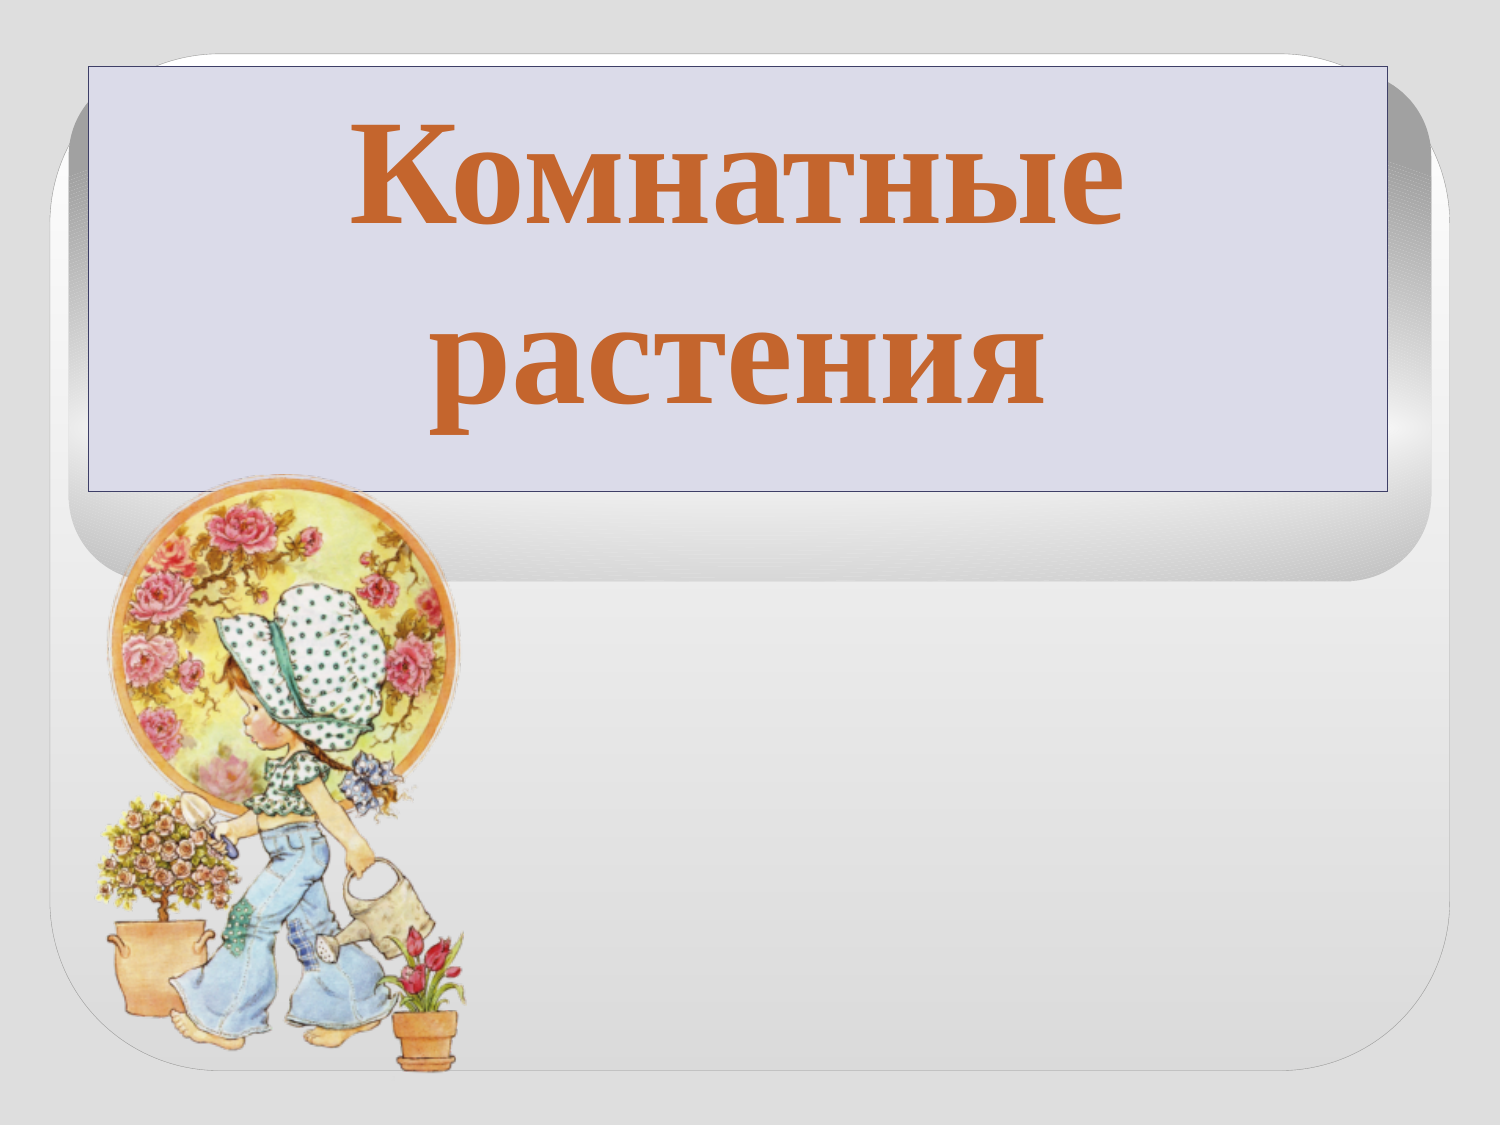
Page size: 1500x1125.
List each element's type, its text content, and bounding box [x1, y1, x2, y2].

title Комнатные растения [88, 66, 1388, 492]
picture [76, 474, 467, 1081]
